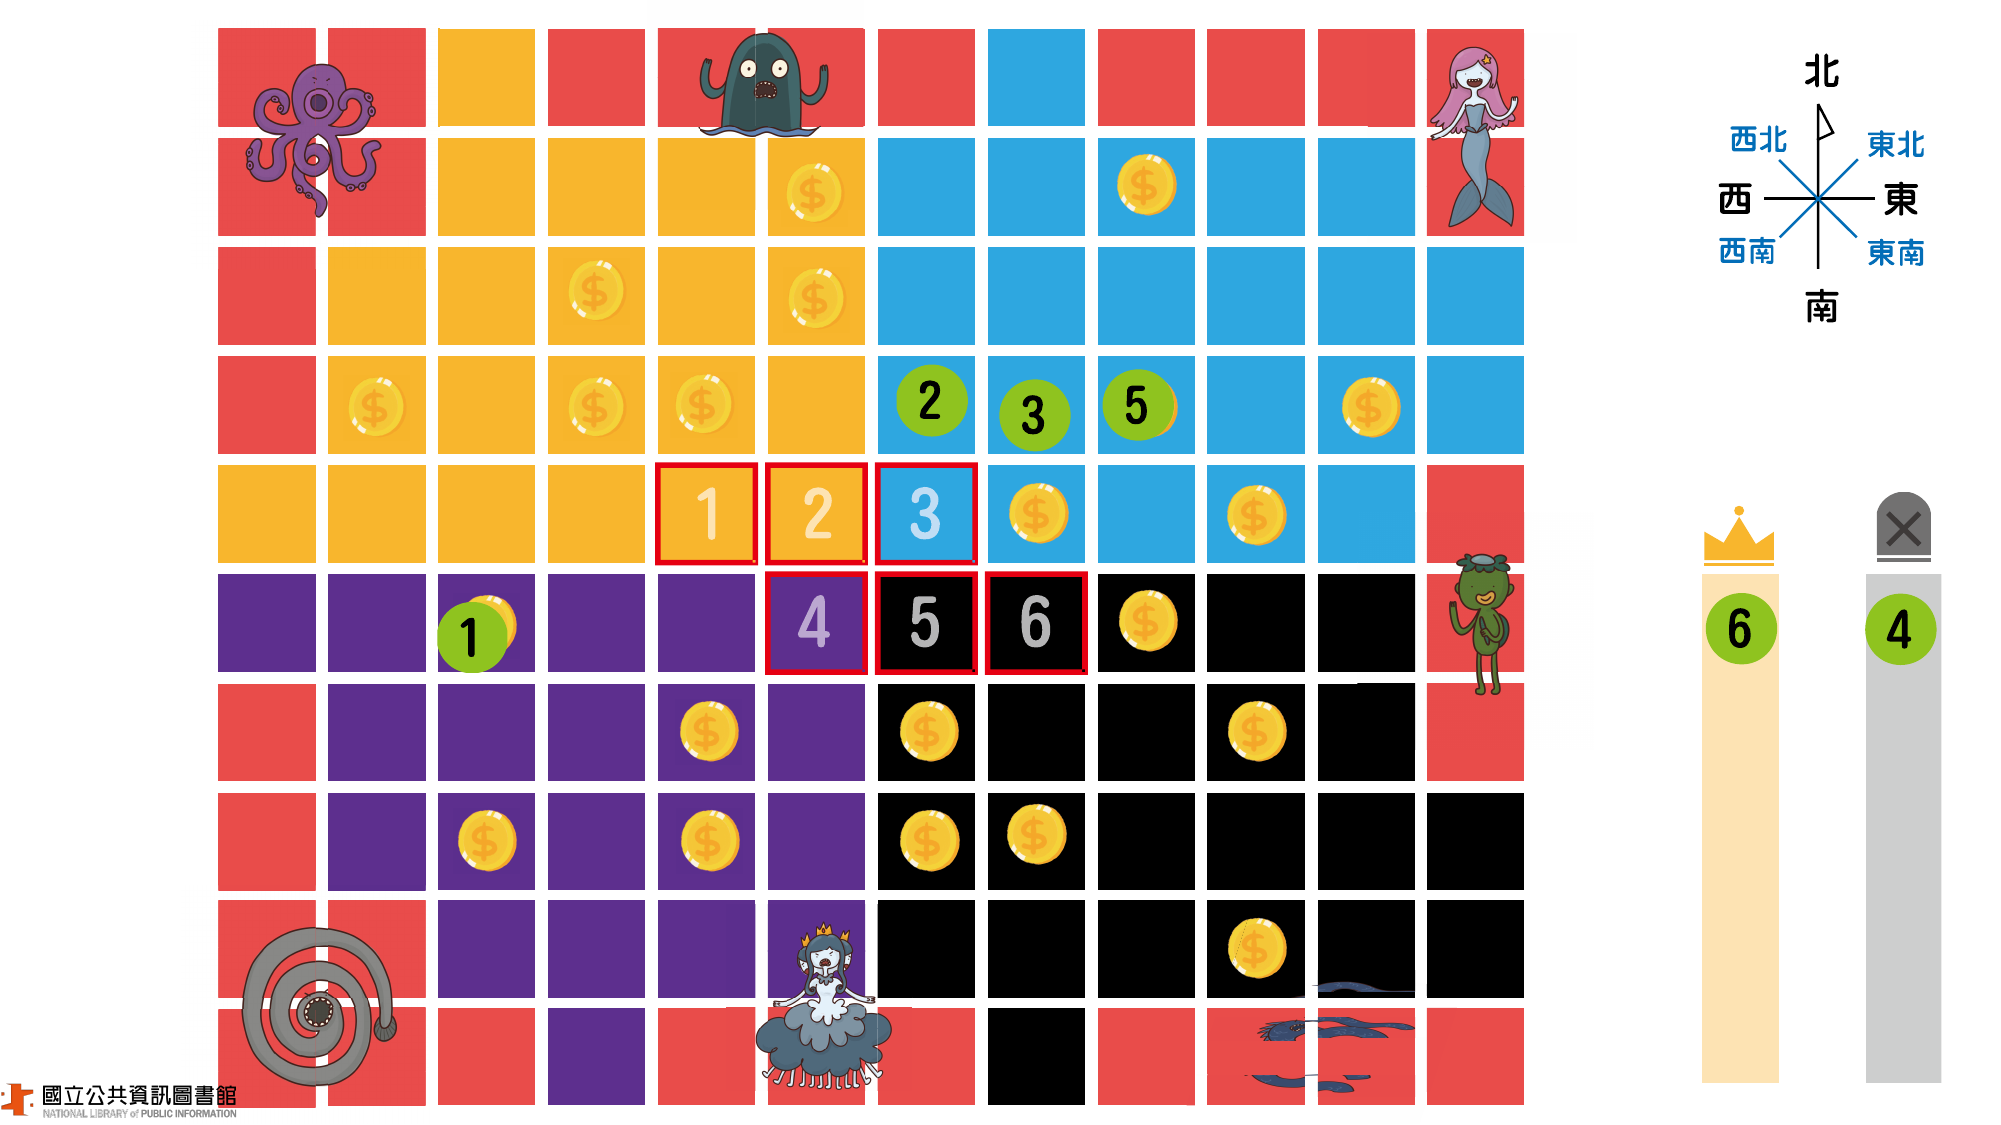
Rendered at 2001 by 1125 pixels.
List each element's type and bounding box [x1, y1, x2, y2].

picture [999, 379, 1072, 452]
picture [1705, 593, 1778, 666]
picture [1865, 593, 1938, 666]
picture [896, 364, 969, 437]
picture [437, 602, 508, 673]
picture [1101, 368, 1174, 441]
